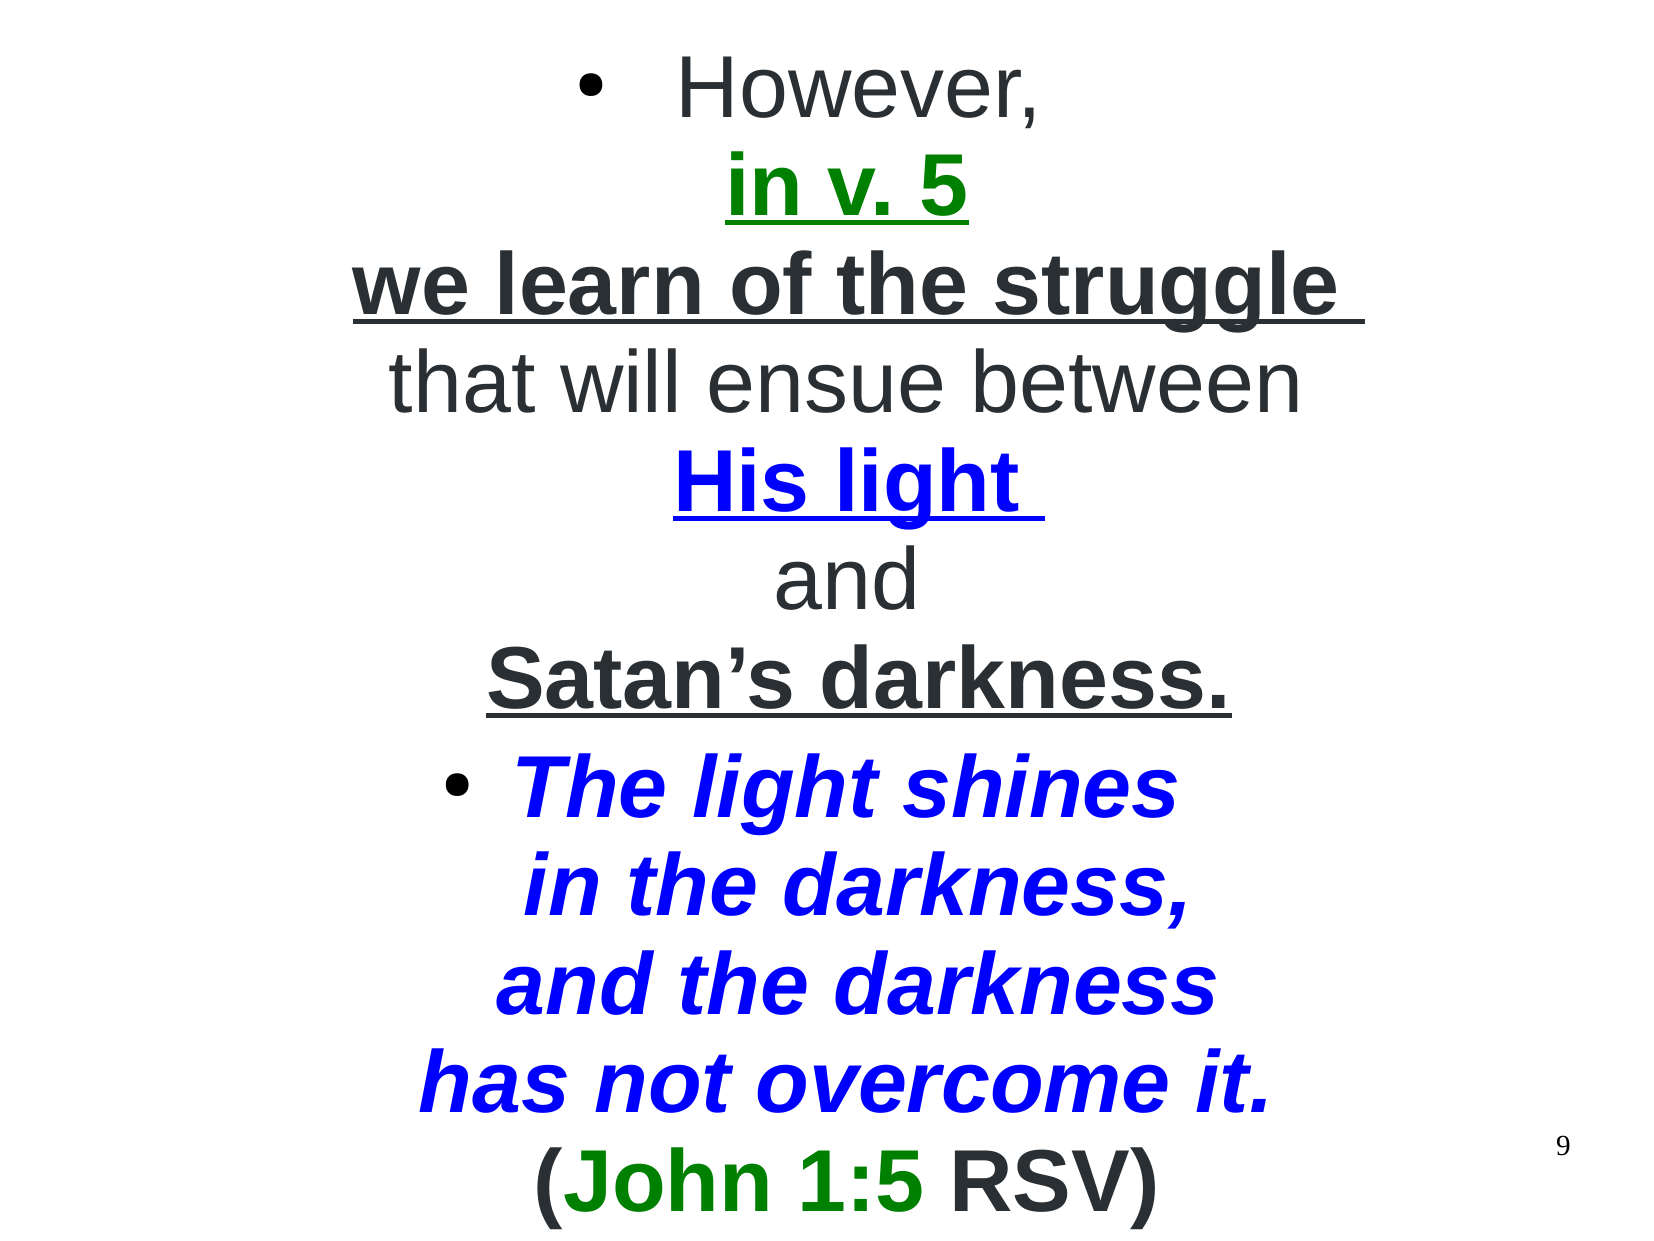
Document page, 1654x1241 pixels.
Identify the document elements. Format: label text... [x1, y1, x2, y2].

list However, in v. 5 we learn of the struggle that will ensue between His light and Satan’s darkness. The light shines in the darkness, and the darkness has not overcome it. (John 1:5 RSV) [37, 37, 1613, 1238]
